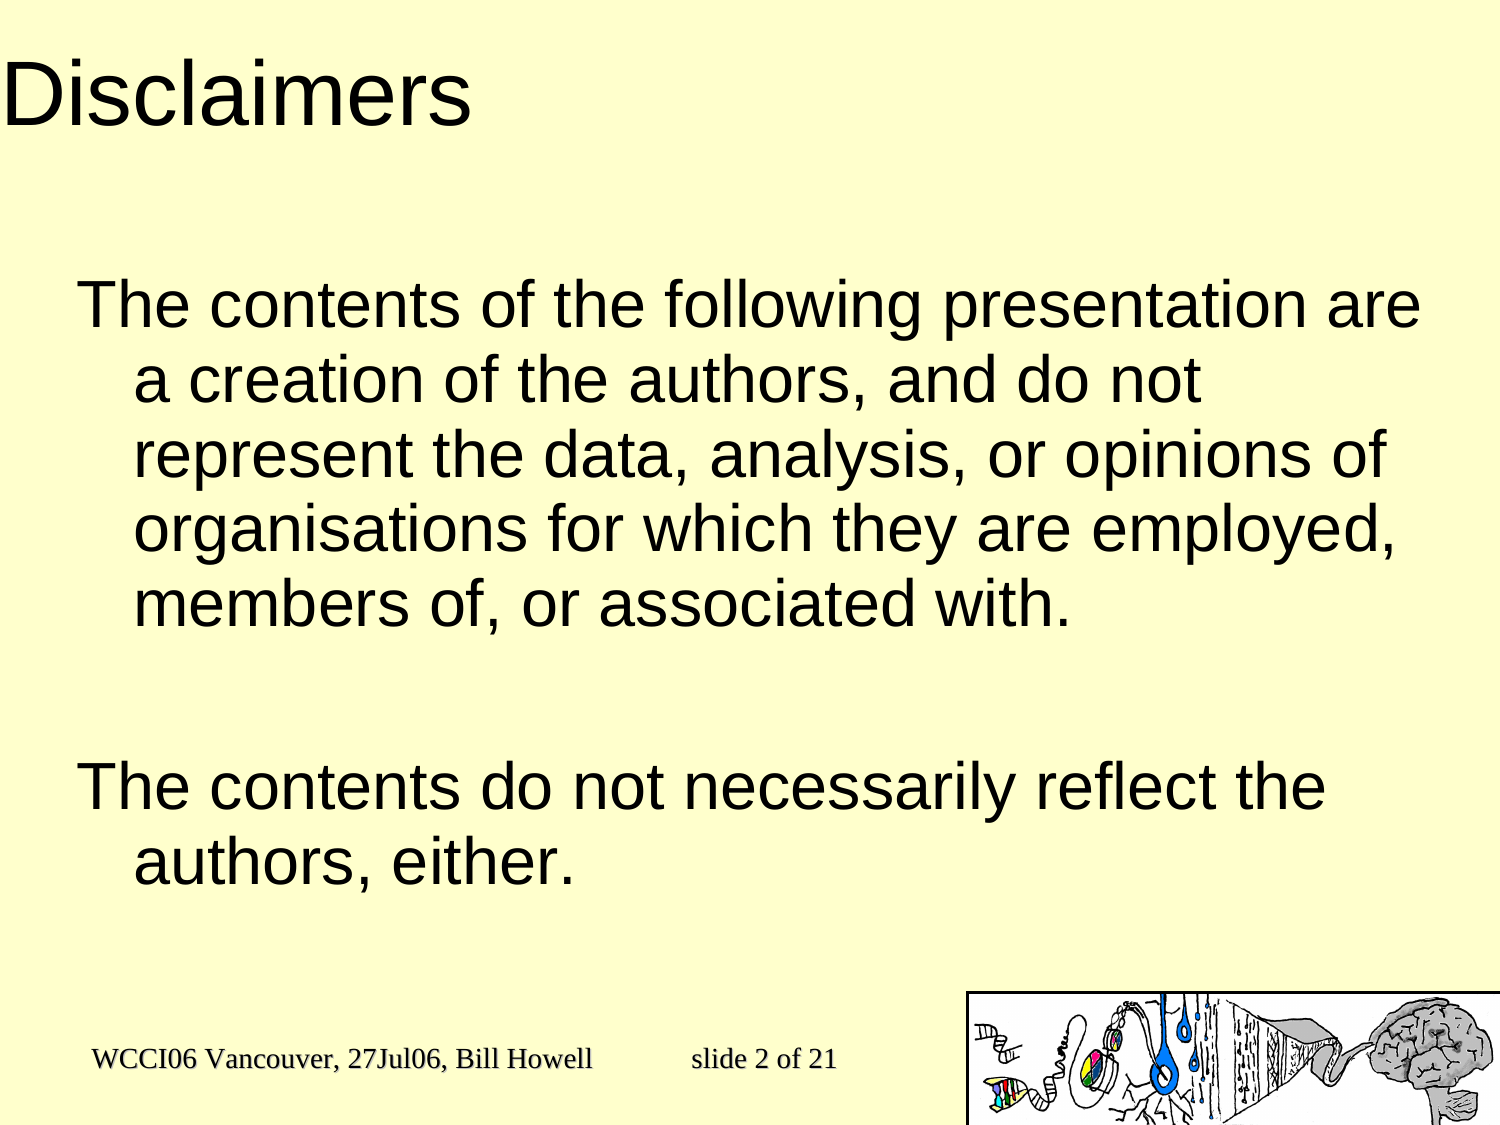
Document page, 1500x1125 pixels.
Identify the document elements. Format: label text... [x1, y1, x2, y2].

title Disclaimers [0, 7, 1500, 181]
list The contents of the following presentation are a creation of the authors, and do not represent the data, analysis, or opinions of organisations for which they are employed, members of, or associated with. The contents do not necessarily reflect the authors, either. [76, 267, 1427, 995]
picture [969, 994, 1500, 1125]
